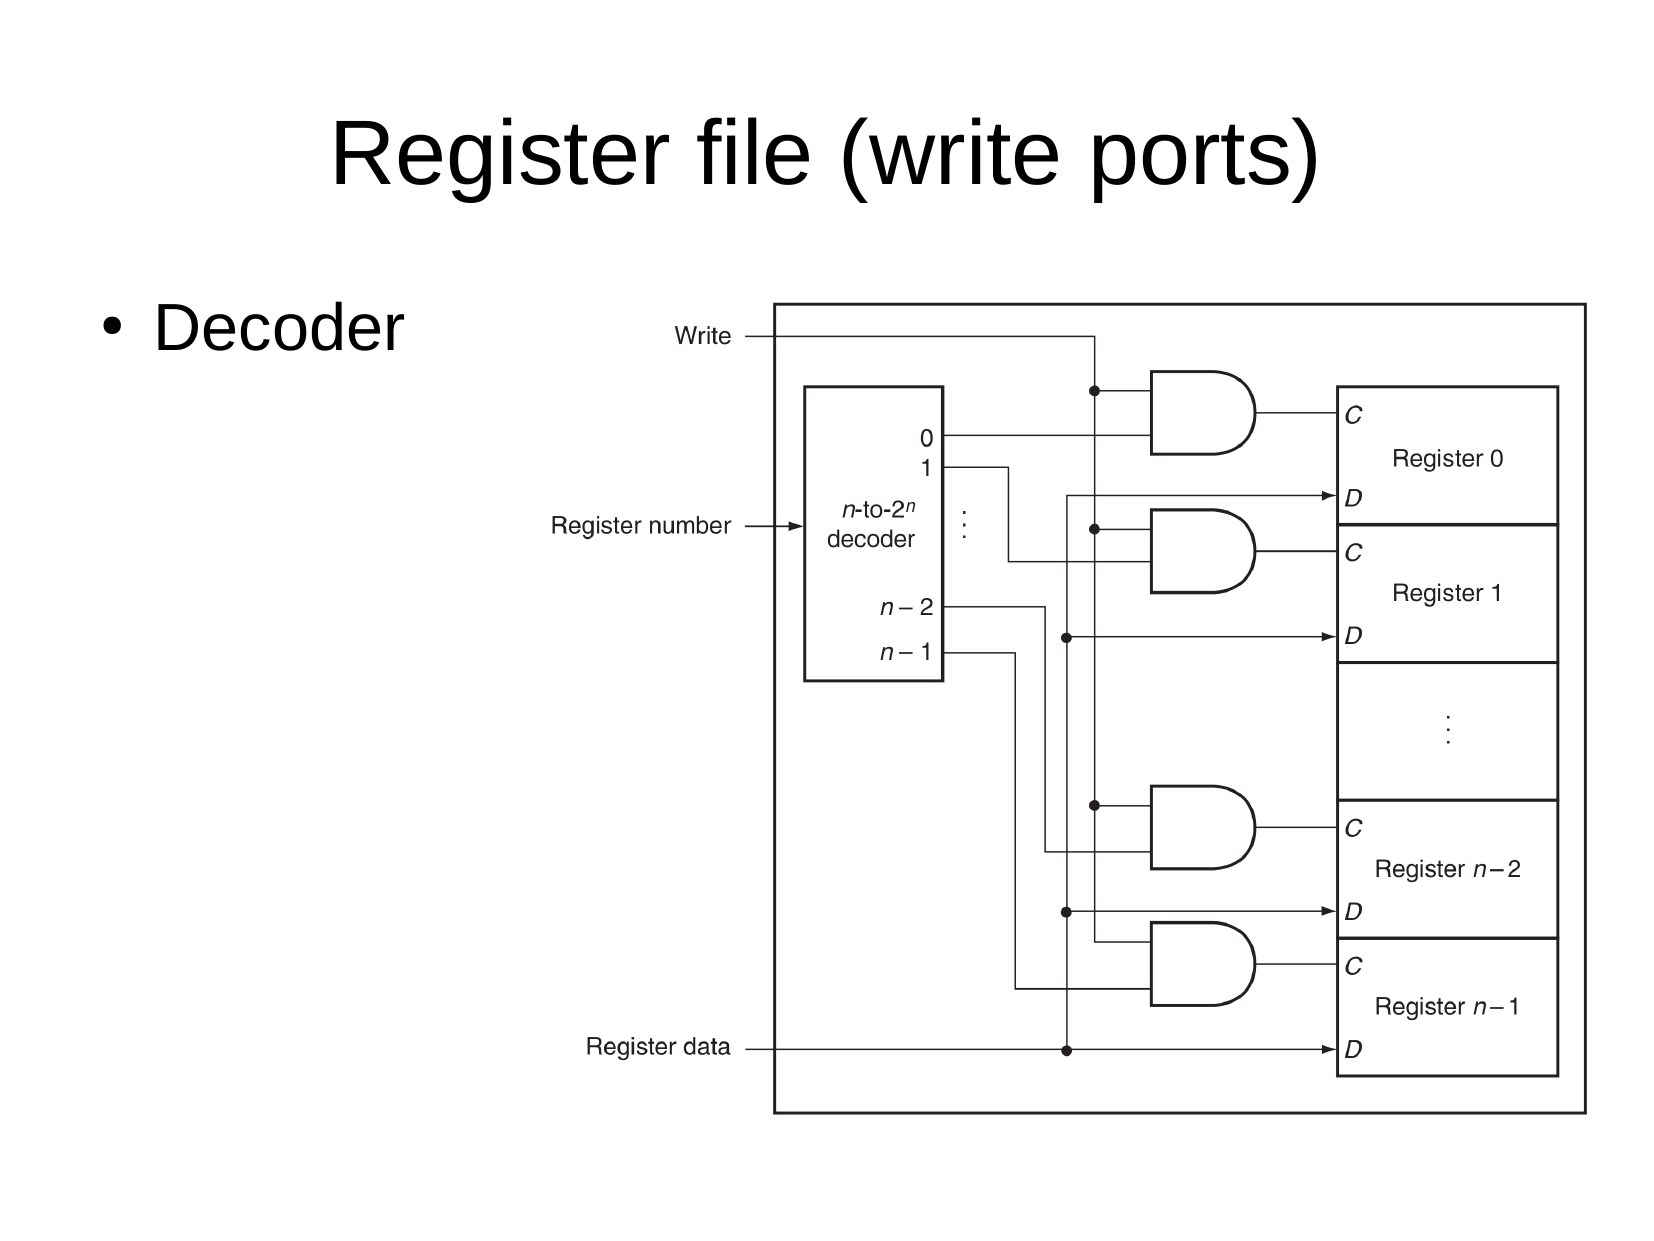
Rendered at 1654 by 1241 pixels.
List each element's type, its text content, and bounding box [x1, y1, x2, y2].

title Register file (write ports) [82, 49, 1571, 257]
list Decoder [82, 290, 525, 1010]
picture [525, 260, 1603, 1122]
